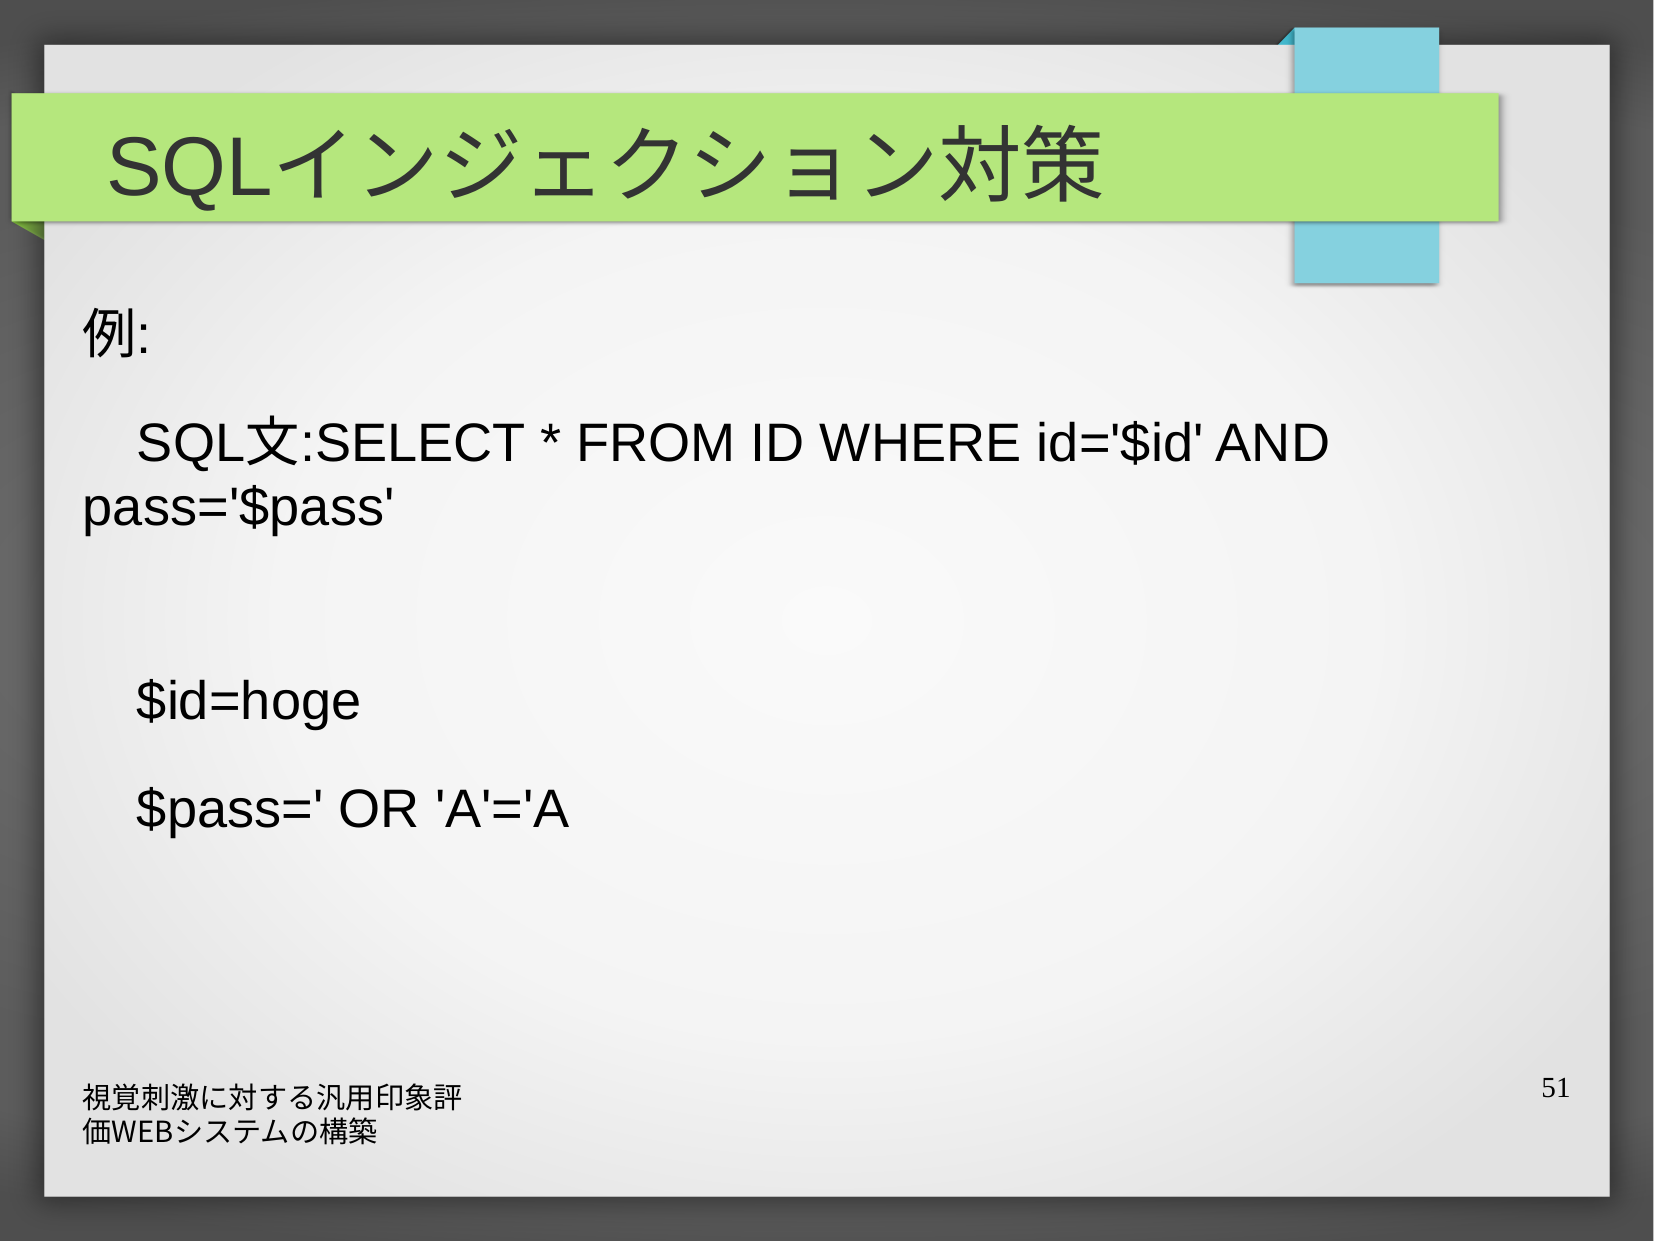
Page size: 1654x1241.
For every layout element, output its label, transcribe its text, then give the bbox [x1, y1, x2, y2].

picture [0, 0, 1654, 1241]
list 例: SQL文:SELECT * FROM ID WHERE id='$id' AND pass='$pass' $id=hoge $pass=' OR 'A'='A [82, 290, 1538, 995]
title SQLインジェクション対策 [106, 106, 1264, 213]
